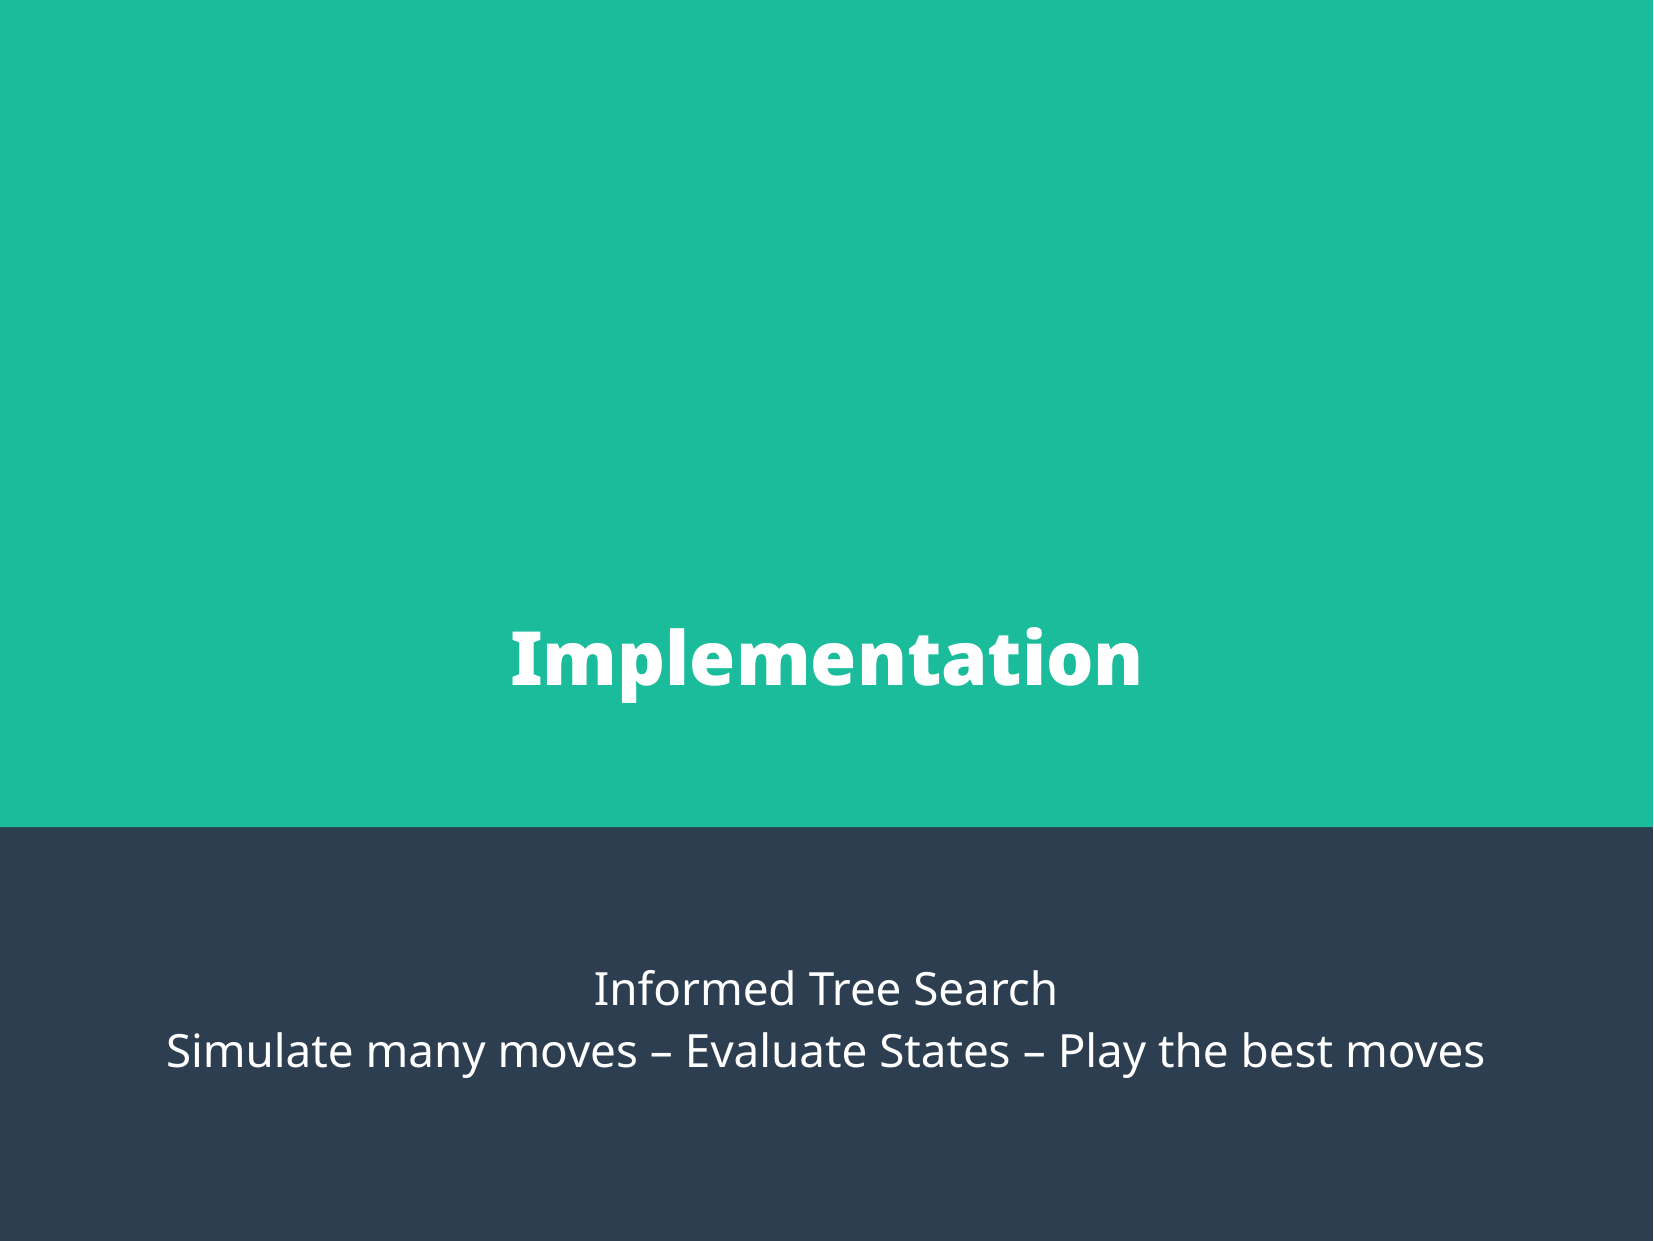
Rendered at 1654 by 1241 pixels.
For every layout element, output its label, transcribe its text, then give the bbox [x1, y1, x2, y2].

subtitle Informed Tree Search Simulate many moves – Evaluate States – Play the best moves [58, 856, 1594, 1182]
title Implementation [59, 503, 1595, 811]
